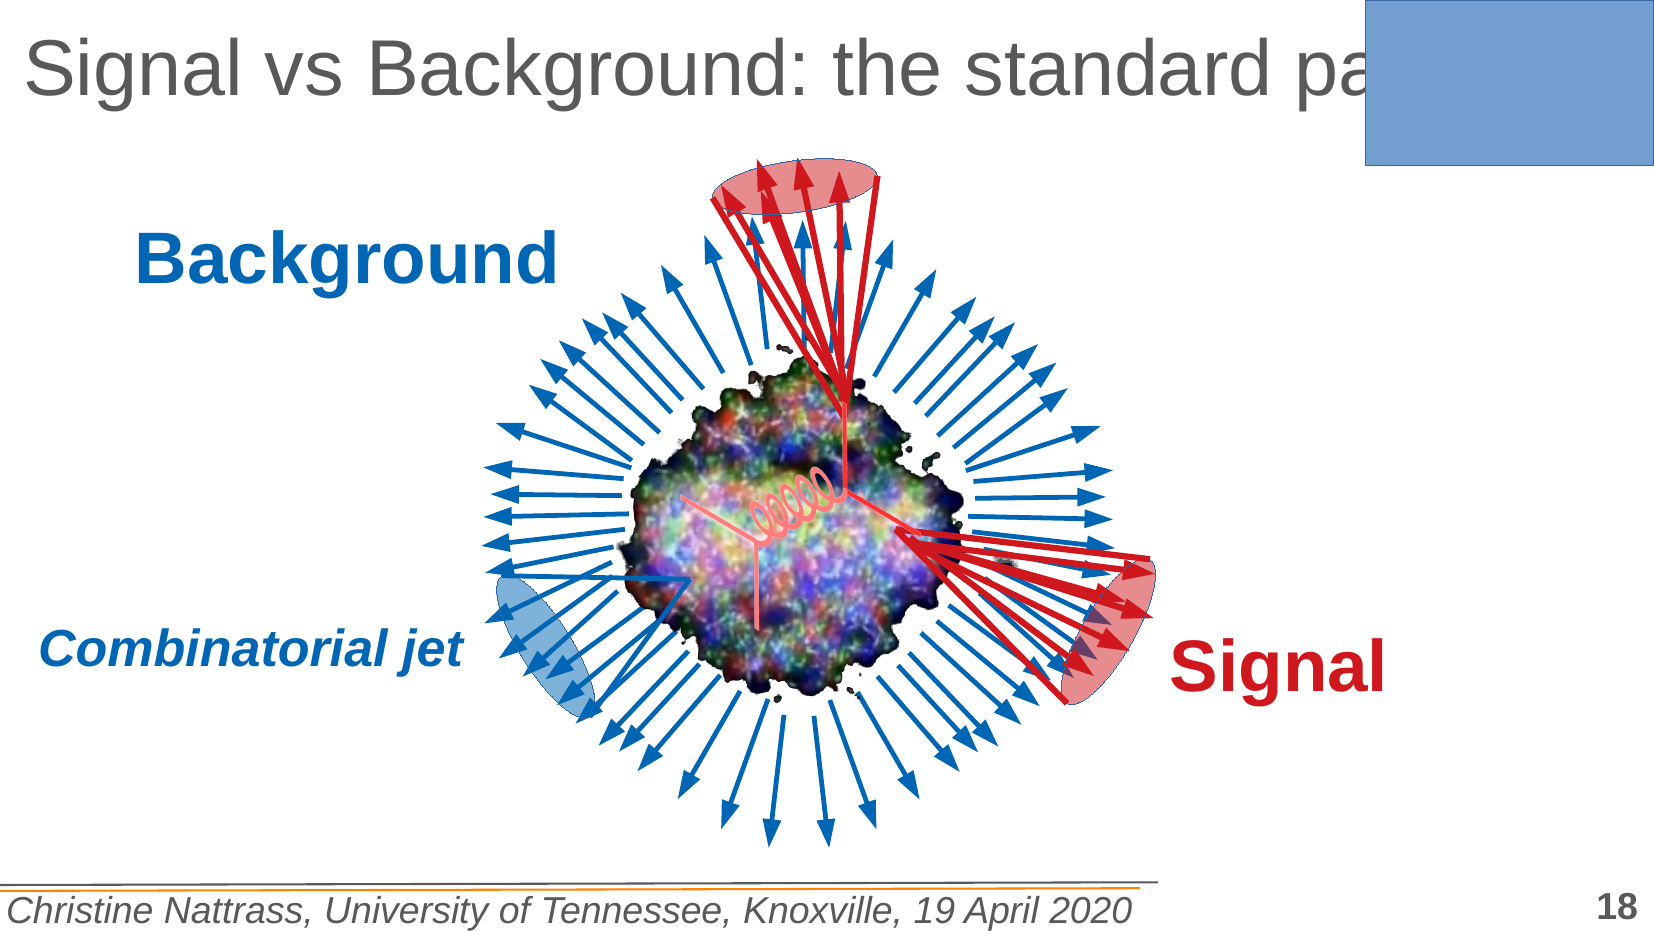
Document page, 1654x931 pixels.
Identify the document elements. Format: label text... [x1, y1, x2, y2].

text_box Background [120, 210, 586, 313]
text_box [496, 576, 596, 719]
title Signal vs Background: the standard paradigm [0, 0, 1365, 157]
text_box Signal [1155, 618, 1536, 722]
text_box Combinatorial jet [0, 611, 544, 790]
picture [804, 318, 817, 340]
picture [581, 580, 684, 703]
picture [971, 578, 1053, 640]
text_box [1061, 560, 1156, 705]
text_box [712, 158, 878, 215]
picture [581, 318, 1053, 733]
text_box [1365, 0, 1654, 166]
